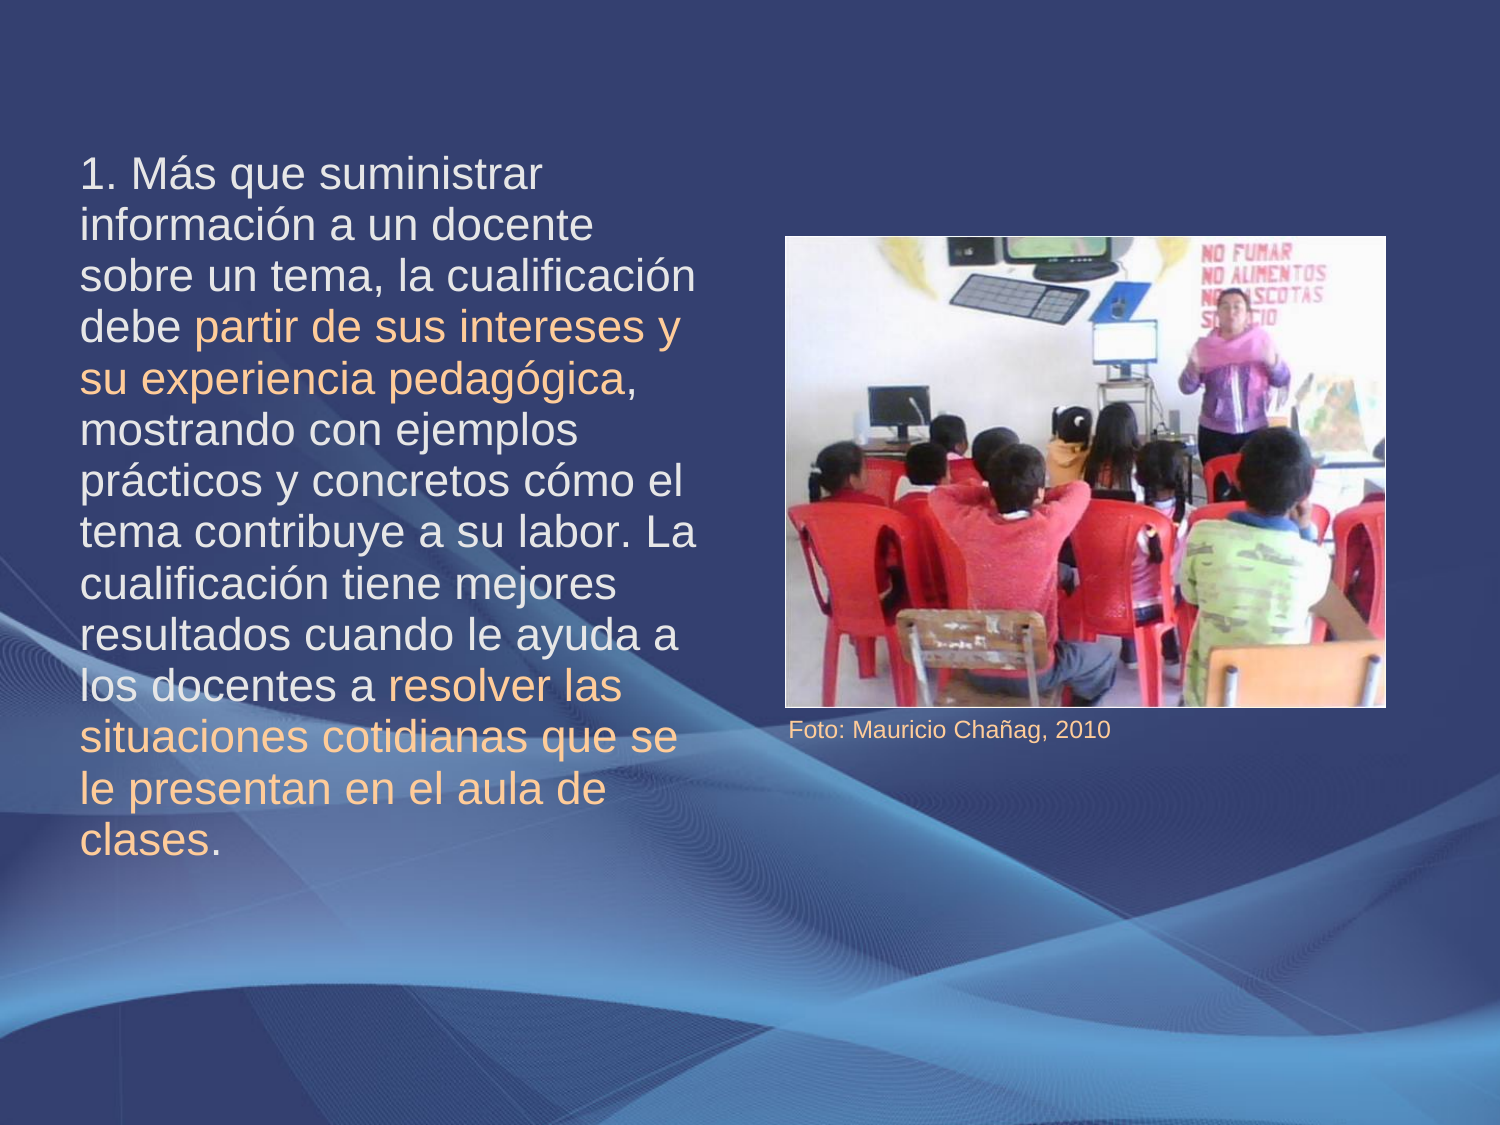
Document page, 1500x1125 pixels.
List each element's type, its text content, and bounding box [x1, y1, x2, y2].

list 1. Más que suministrar información a un docente sobre un tema, la cualificación debe partir de sus intereses y su experiencia pedagógica, mostrando con ejemplos prácticos y concretos cómo el tema contribuye a su labor. La cualificación tiene mejores resultados cuando le ayuda a los docentes a resolver las situaciones cotidianas que se le presentan en el aula de clases. [79, 147, 709, 866]
text_box Foto: Mauricio Chañag, 2010 [773, 708, 1128, 752]
picture [0, 0, 1500, 1125]
